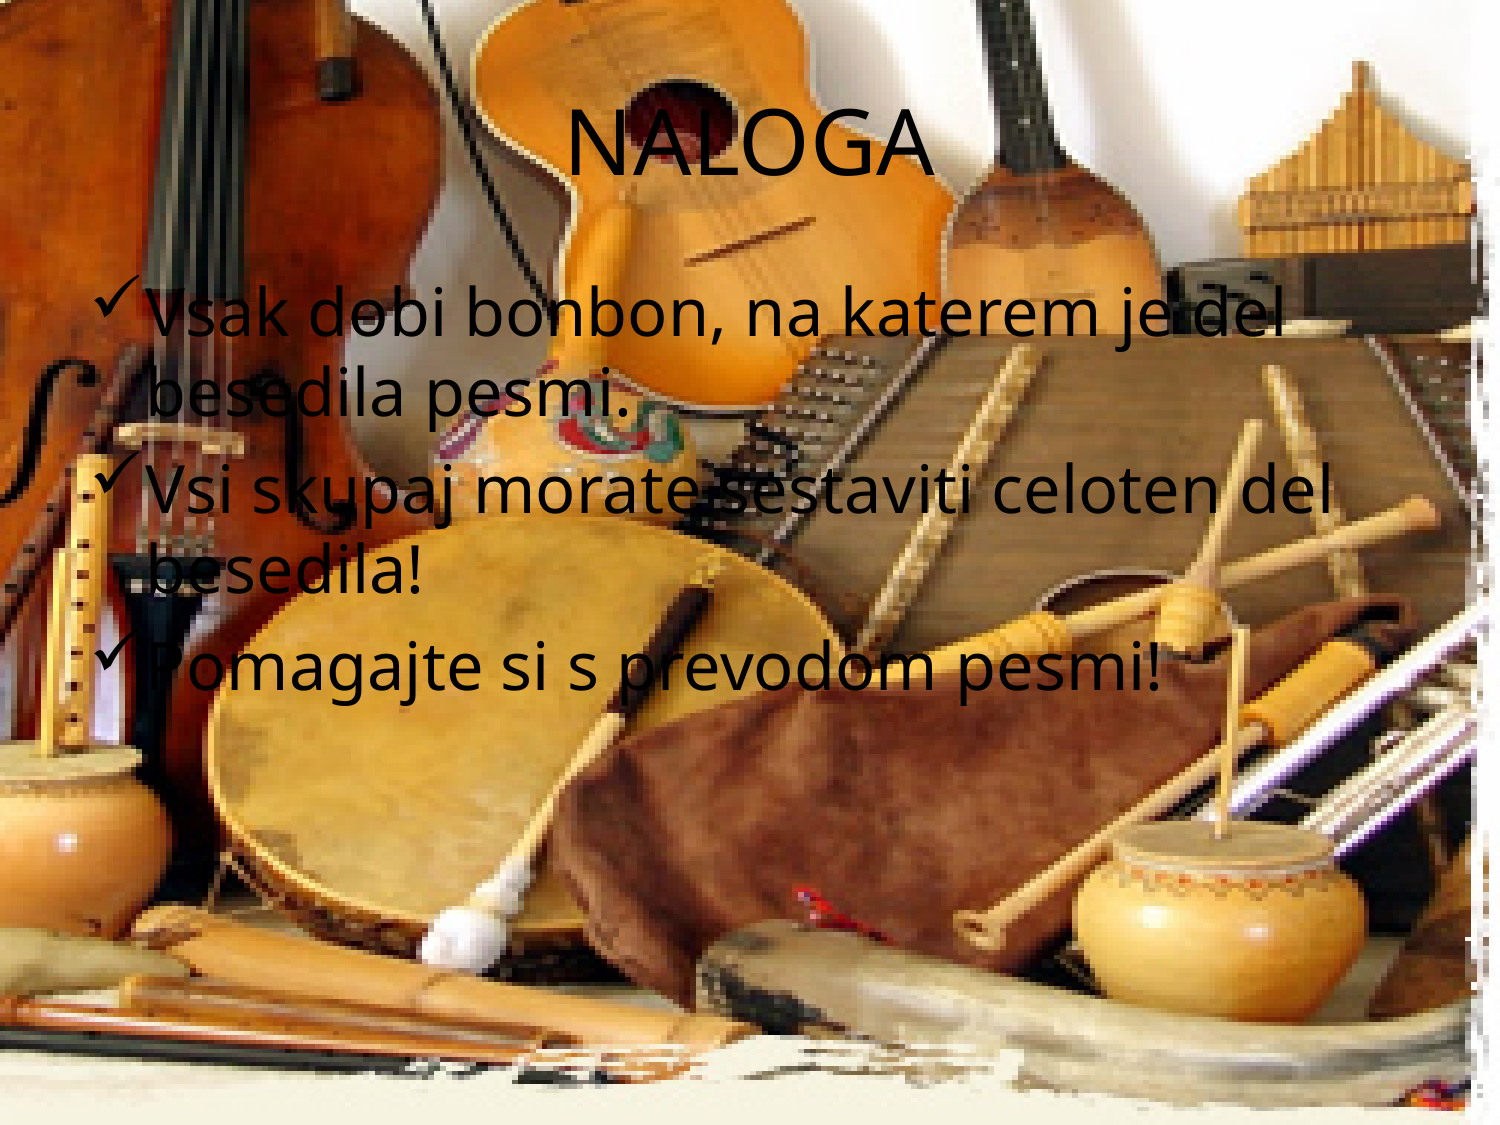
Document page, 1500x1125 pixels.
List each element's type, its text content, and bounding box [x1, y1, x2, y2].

list Vsak dobi bonbon, na katerem je del besedila pesmi. Vsi skupaj morate sestaviti celoten del besedila! Pomagajte si s prevodom pesmi! [75, 262, 1425, 1005]
title NALOGA [75, 45, 1425, 233]
picture [0, 0, 1500, 1125]
